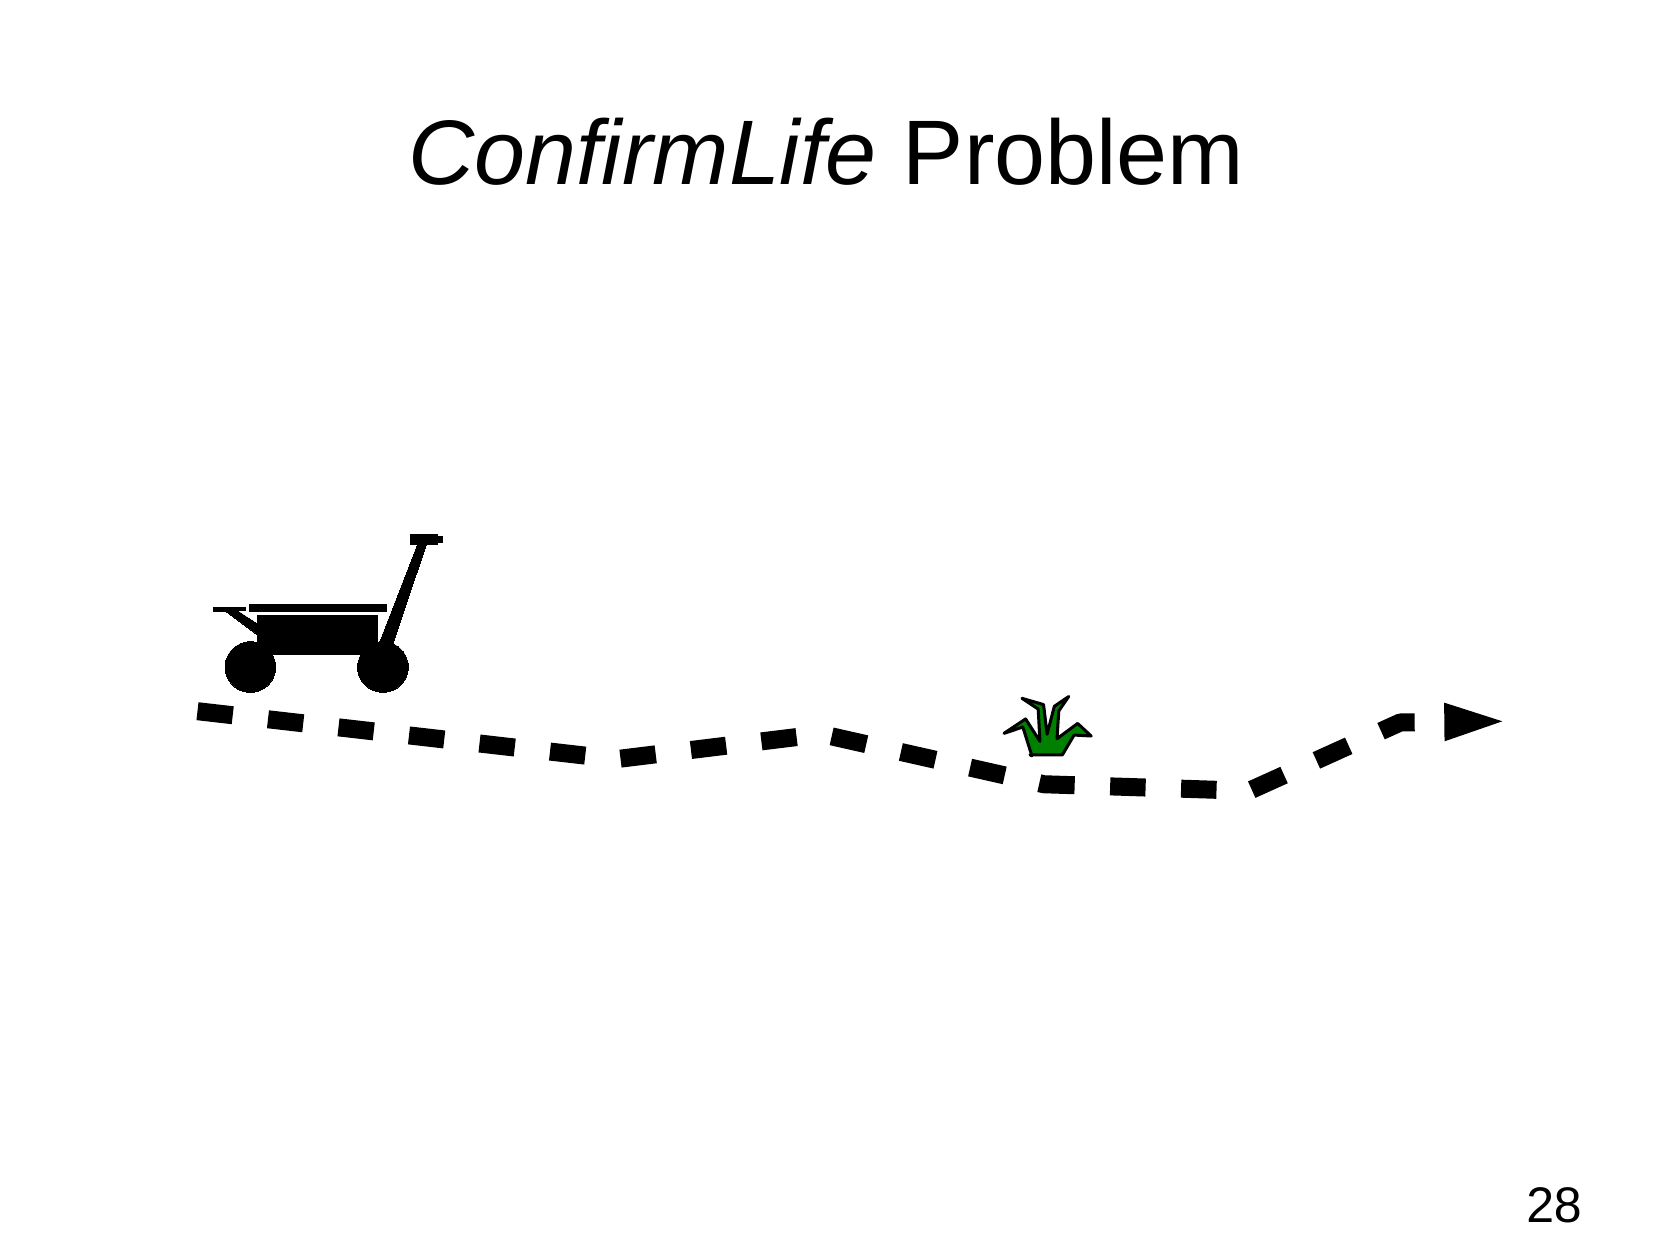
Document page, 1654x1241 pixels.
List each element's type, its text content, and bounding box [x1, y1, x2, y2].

text_box [213, 534, 443, 693]
text_box [249, 604, 387, 612]
text_box [1004, 696, 1092, 756]
title ConfirmLife Problem [82, 49, 1571, 257]
